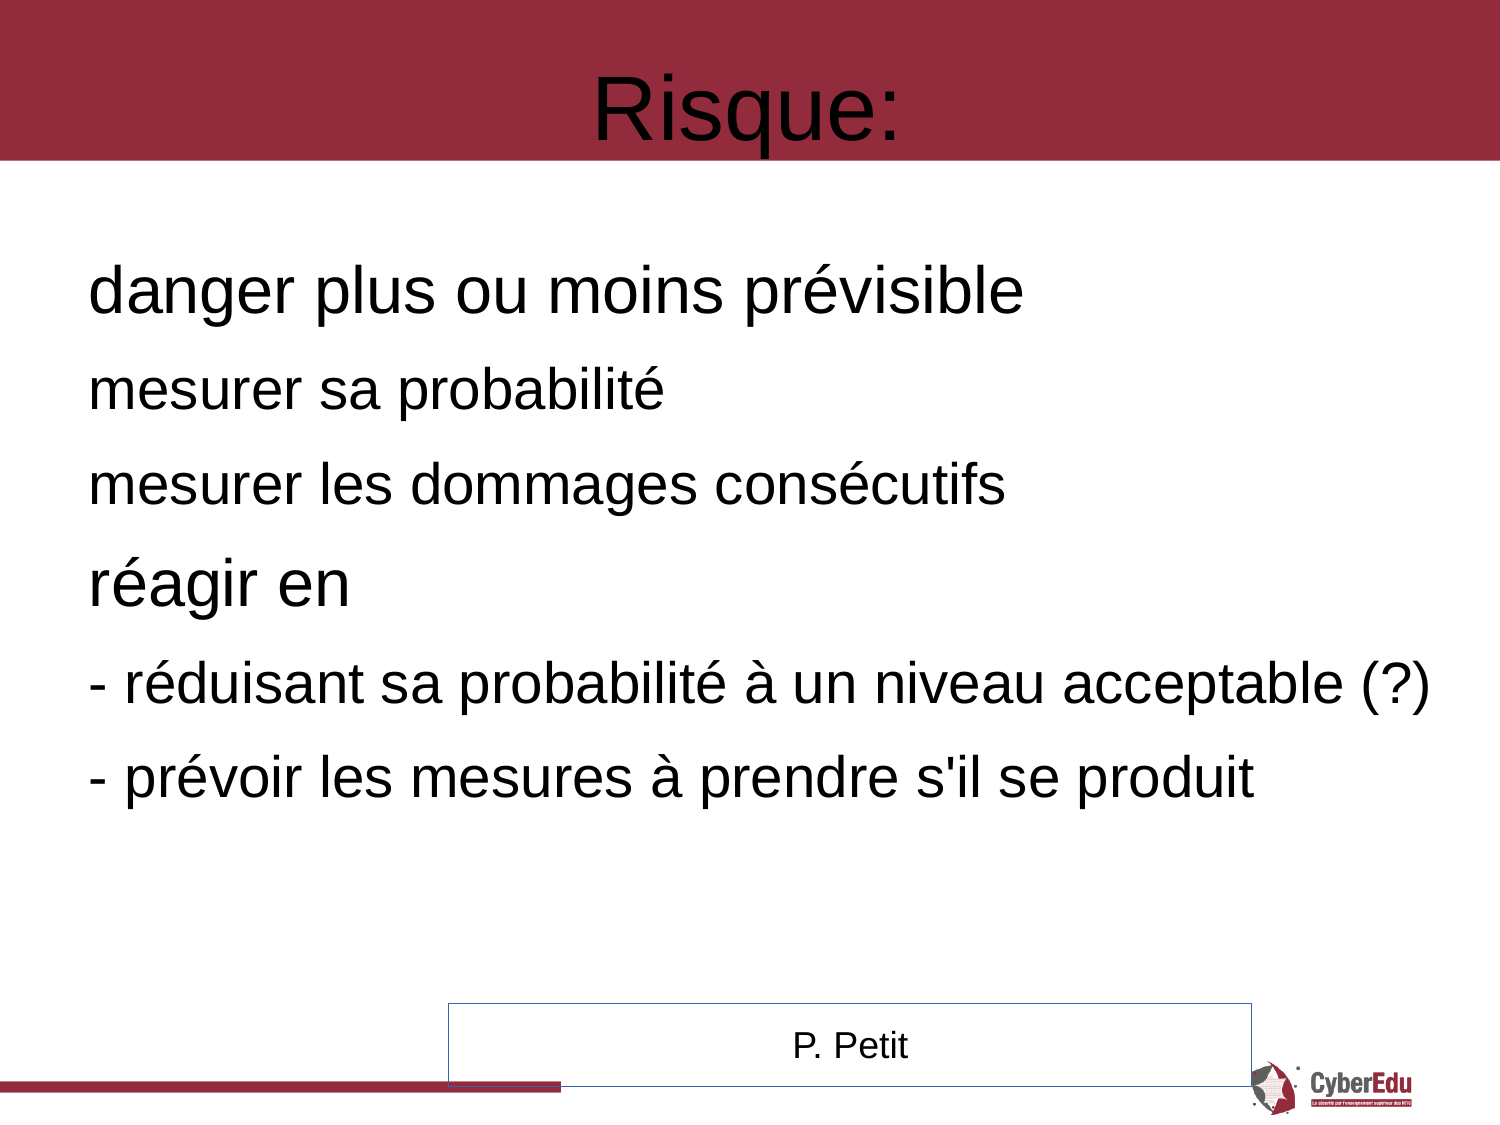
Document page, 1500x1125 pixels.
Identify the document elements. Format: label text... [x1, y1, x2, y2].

text_box P. Petit [448, 1003, 1252, 1087]
picture [1246, 1064, 1412, 1115]
text_box Risque: [3, 4, 1492, 212]
text_box danger plus ou moins prévisible mesurer sa probabilité mesurer les dommages consécutifs réagir en - réduisant sa probabilité à un niveau acceptable (?) - prévoir les mesures à prendre s'il se produit [3, 245, 1492, 1064]
